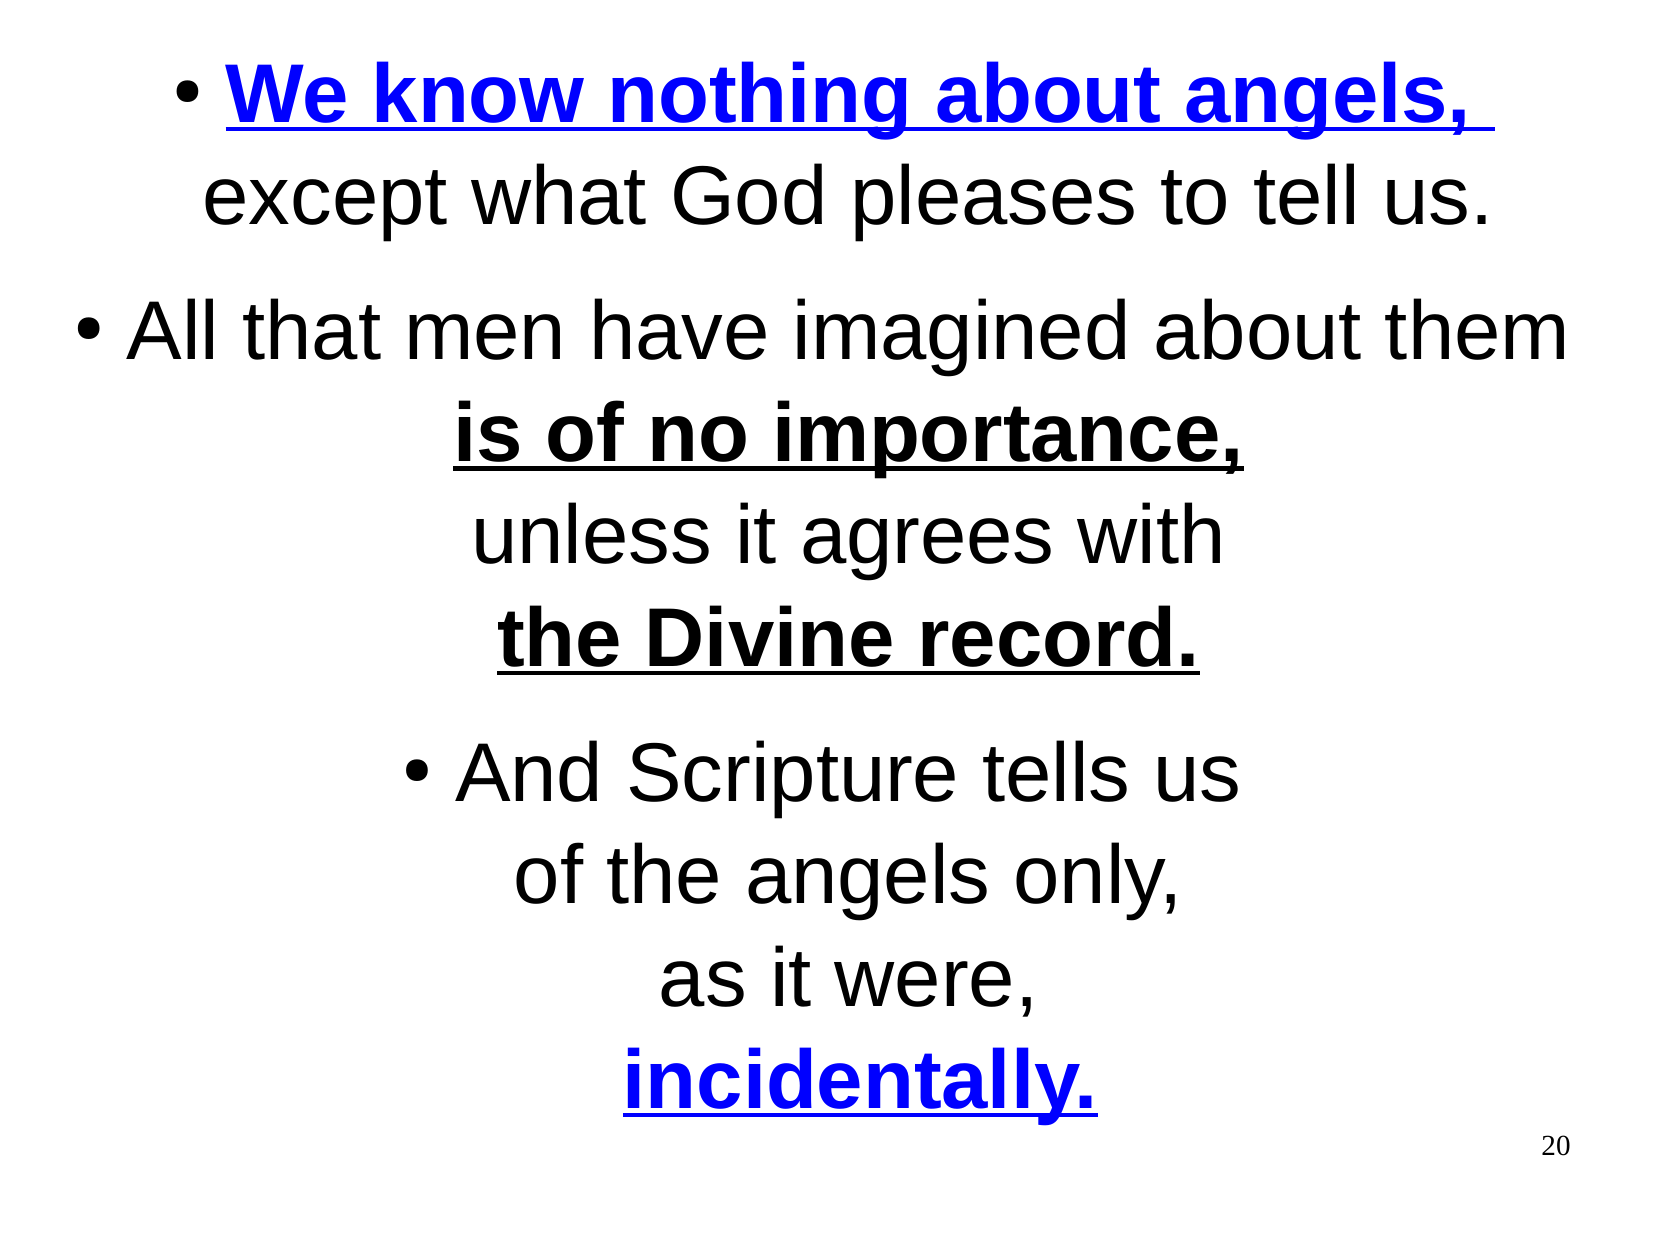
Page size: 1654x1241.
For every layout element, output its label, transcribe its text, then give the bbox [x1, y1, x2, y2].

list We know nothing about angels, except what God pleases to tell us. All that men have imagined about them is of no importance, unless it agrees with the Divine record. And Scripture tells us of the angels only, as it were, incidentally. [37, 37, 1613, 1238]
